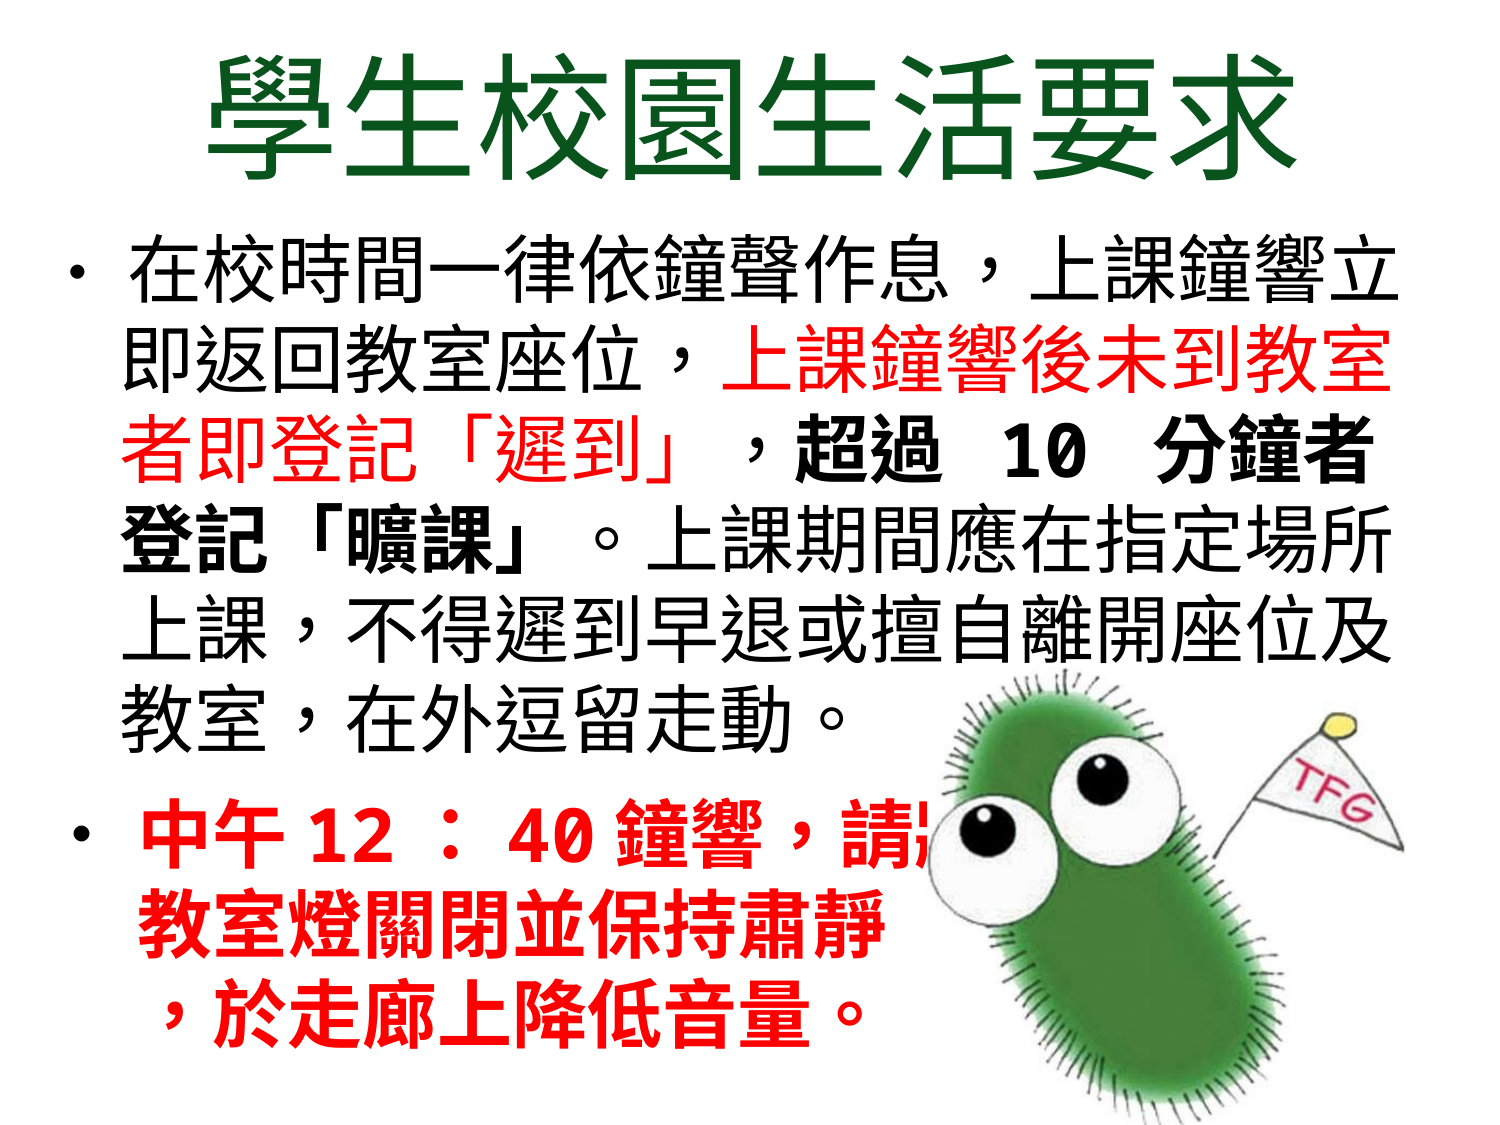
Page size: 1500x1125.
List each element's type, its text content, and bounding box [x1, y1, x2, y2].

picture [927, 667, 1406, 1125]
text_box ‧在校時間一律依鐘聲作息，上課鐘響立即返回教室座位，上課鐘響後未到教室者即登記「遲到」，超過 10 分鐘者登記「曠課」。上課期間應在指定場所上課，不得遲到早退或擅自離開座位及教室，在外逗留走動。 ‧中午12：40鐘響，請將 教室燈關閉並保持肅靜 ，於走廊上降低音量。 [29, 170, 1435, 1125]
text_box 學生校園生活要求 [76, 20, 1427, 209]
